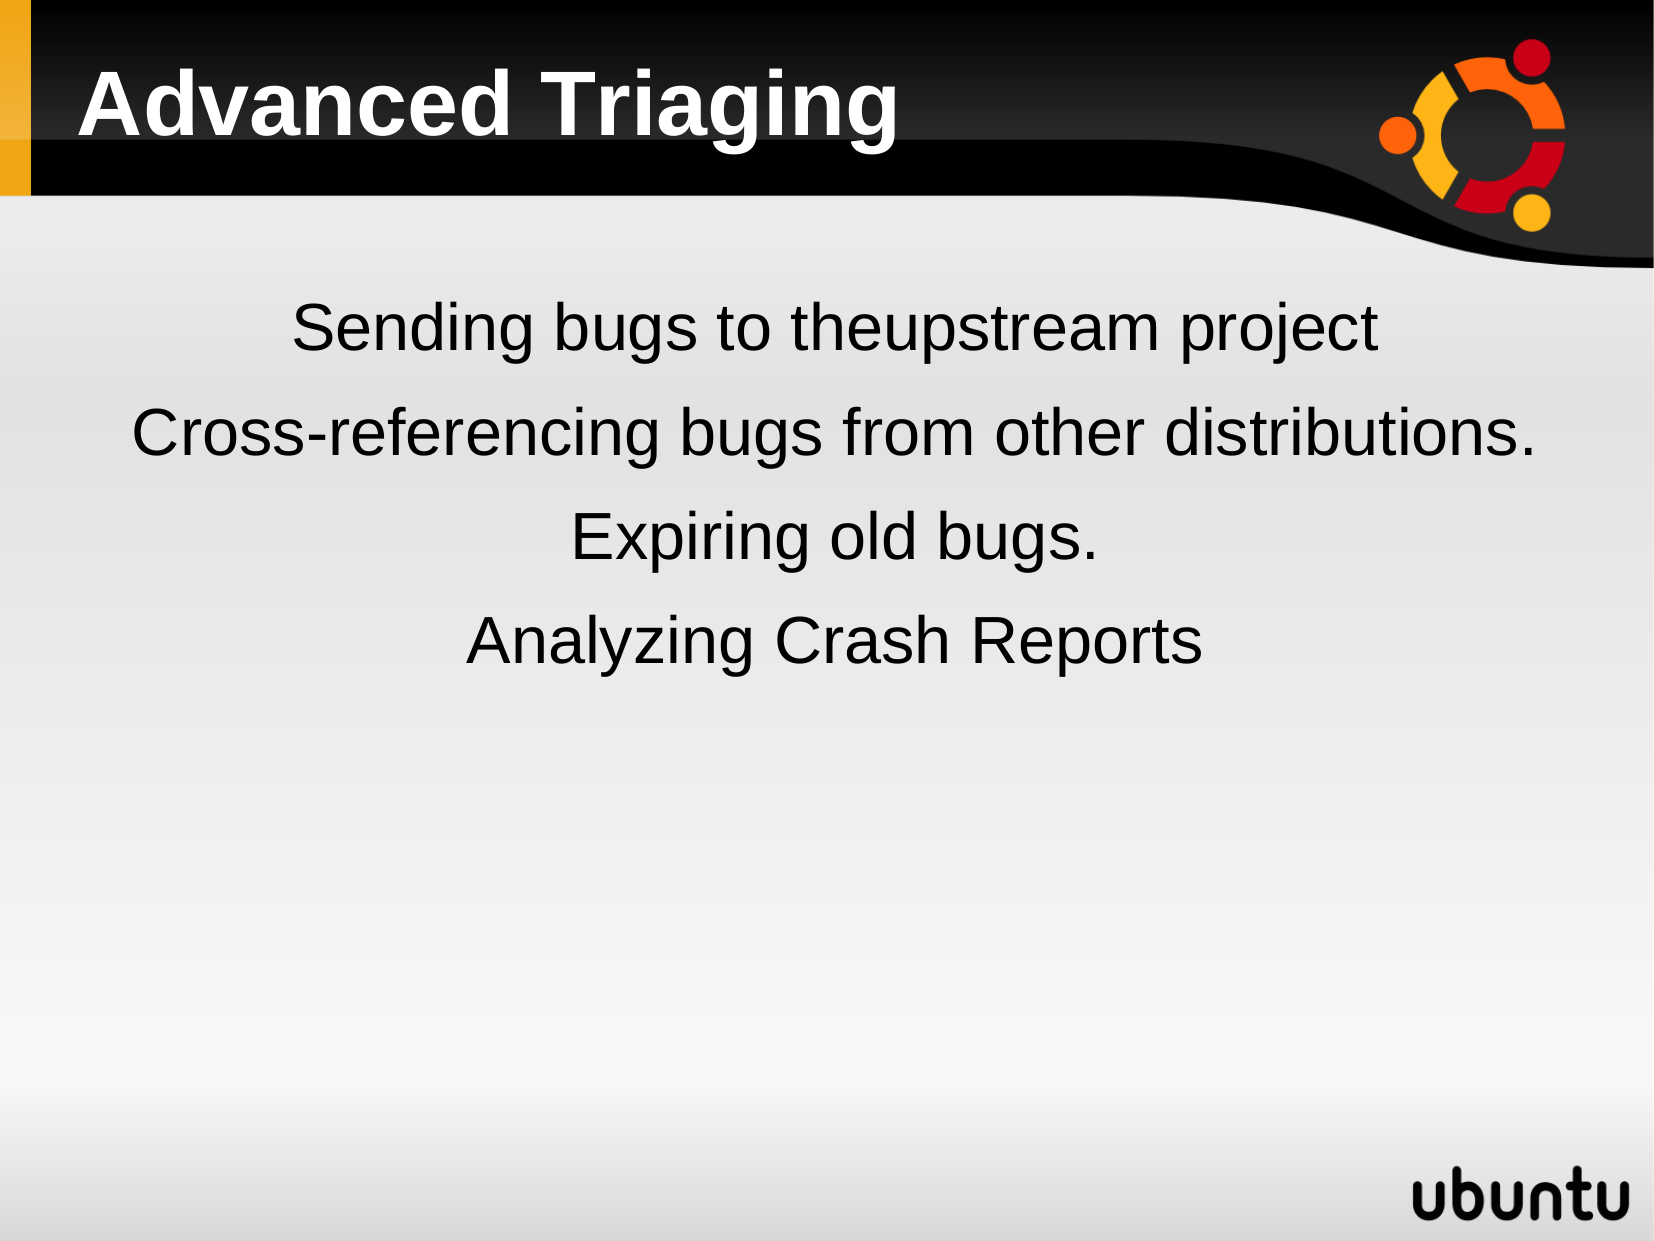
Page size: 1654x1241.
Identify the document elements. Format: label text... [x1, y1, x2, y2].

picture [0, 0, 1654, 1241]
title Advanced Triaging [76, 0, 1565, 208]
list Sending bugs to theupstream project Cross-referencing bugs from other distributions. Expiring old bugs. Analyzing Crash Reports [82, 290, 1571, 1094]
